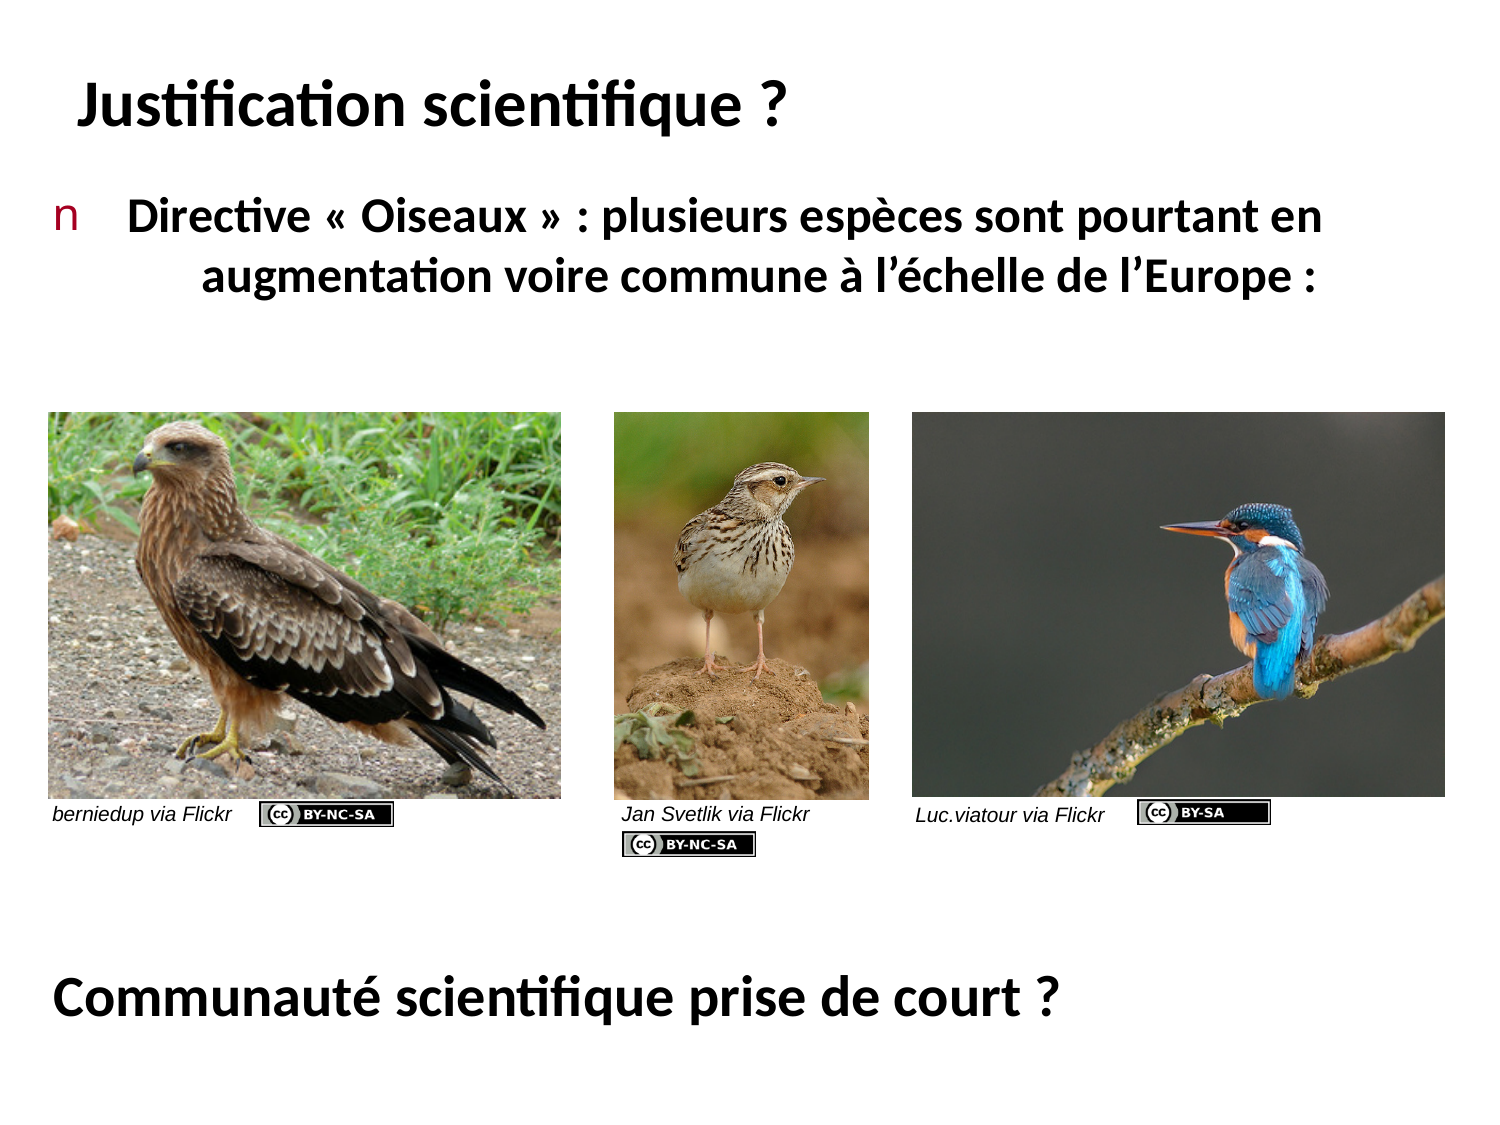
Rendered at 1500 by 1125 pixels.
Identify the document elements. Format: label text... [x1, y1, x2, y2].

picture [912, 412, 1445, 797]
text_box Luc.viatour via Flickr [912, 800, 1136, 829]
picture [614, 412, 869, 801]
text_box Communauté scientifique prise de court ? [37, 950, 1500, 1125]
text_box Directive « Oiseaux » : plusieurs espèces sont pourtant en augmentation voire commune à l’échelle de l’Europe : [38, 175, 1375, 325]
text_box Jan Svetlik via Flickr [618, 799, 841, 828]
picture [259, 801, 394, 827]
text_box Justification scientifique ? [63, 35, 1388, 148]
picture [48, 412, 561, 799]
text_box berniedup via Flickr [49, 799, 249, 828]
picture [622, 831, 756, 857]
picture [1137, 799, 1271, 826]
